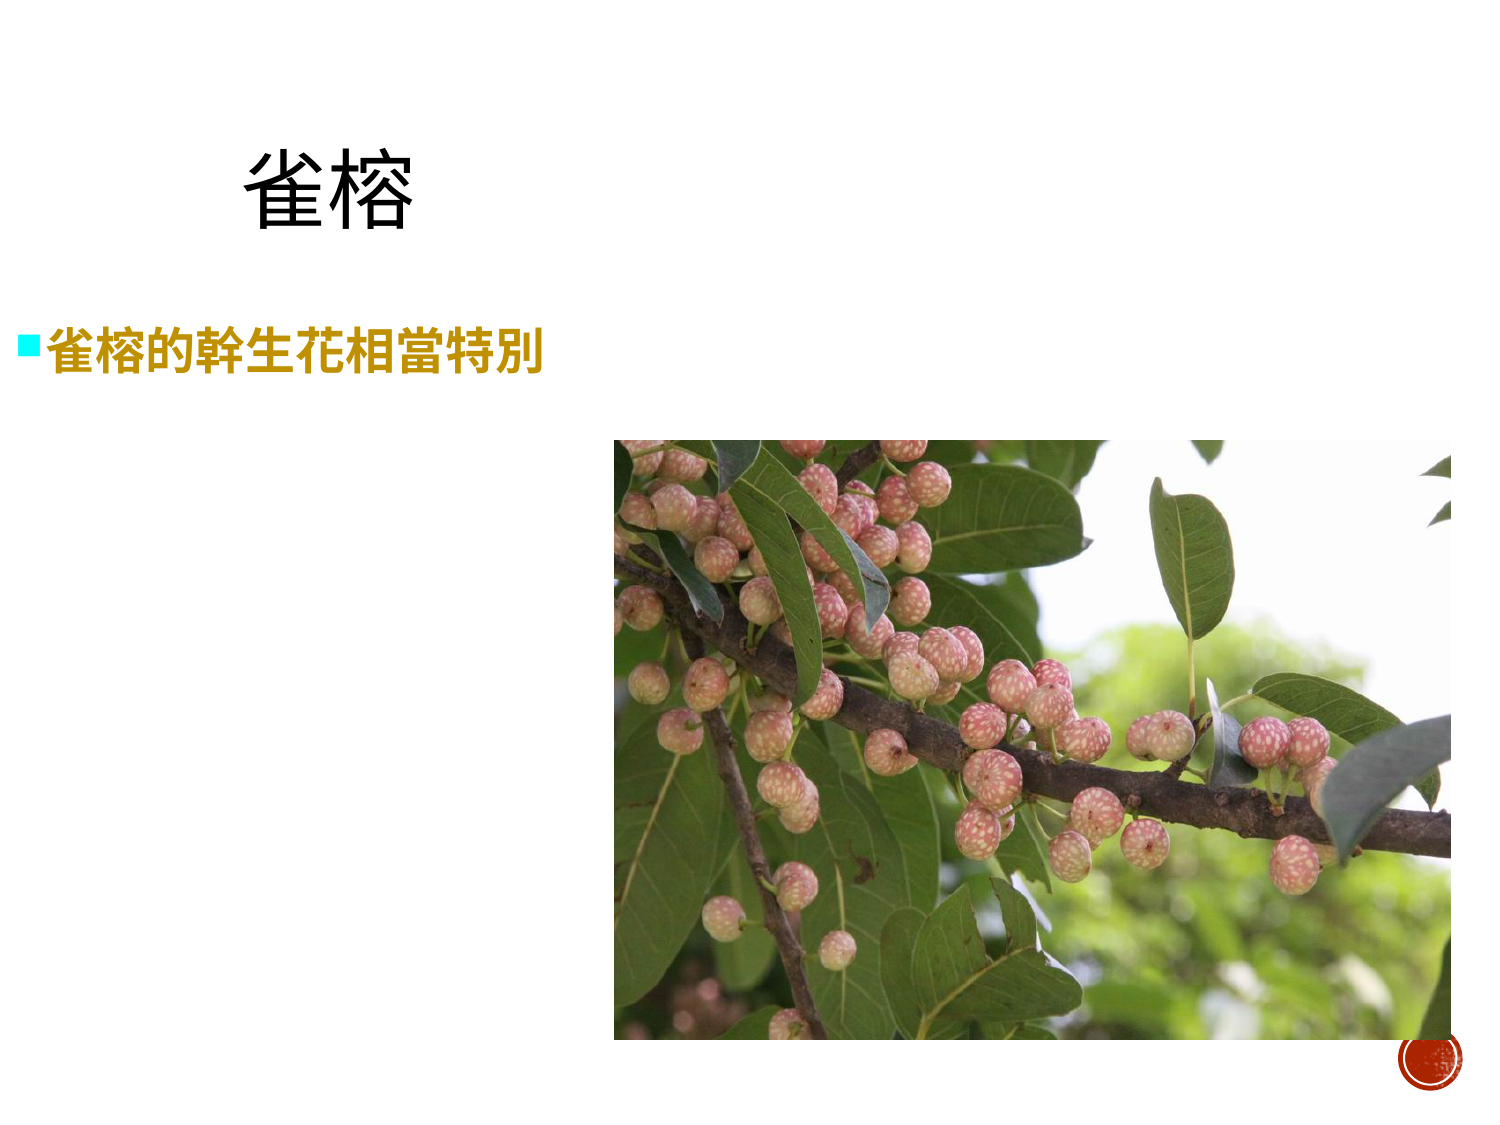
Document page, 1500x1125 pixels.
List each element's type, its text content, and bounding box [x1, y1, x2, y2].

picture [614, 440, 1451, 1040]
list 雀榕的幹生花相當特別 [0, 319, 571, 995]
title 雀榕 [225, 99, 1500, 288]
